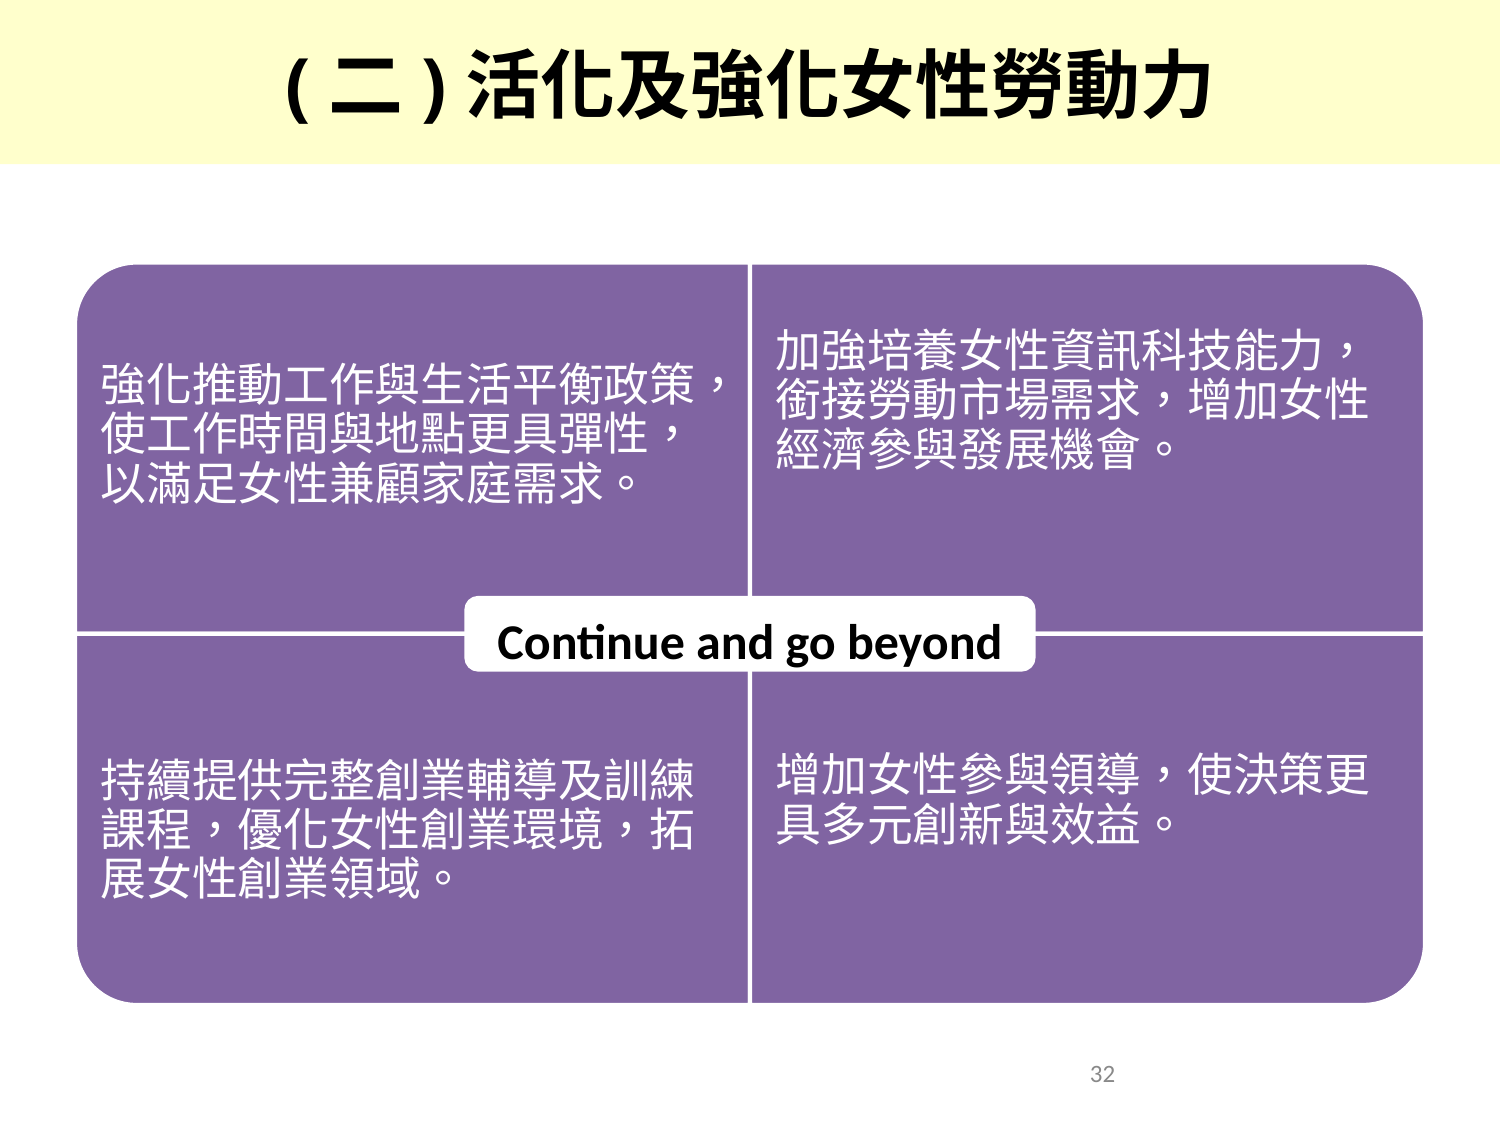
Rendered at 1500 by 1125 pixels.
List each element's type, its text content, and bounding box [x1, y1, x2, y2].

text_box [1074, 1042, 1426, 1103]
title (二)活化及強化女性勞動力 [0, 0, 1500, 165]
text_box 持續提供完整創業輔導及訓練課程，優化女性創業環境，拓展女性創業領域。 [75, 633, 751, 1006]
text_box 加強培養女性資訊科技能力，銜接勞動市場需求，增加女性經濟參與發展機會。 [750, 262, 1426, 633]
text_box 強化推動工作與生活平衡政策，使工作時間與地點更具彈性，以滿足女性兼顧家庭需求。 [75, 262, 750, 633]
text_box 增加女性參與領導，使決策更具多元創新與效益。 [750, 633, 1426, 1005]
text_box Continue and go beyond [466, 597, 1034, 670]
